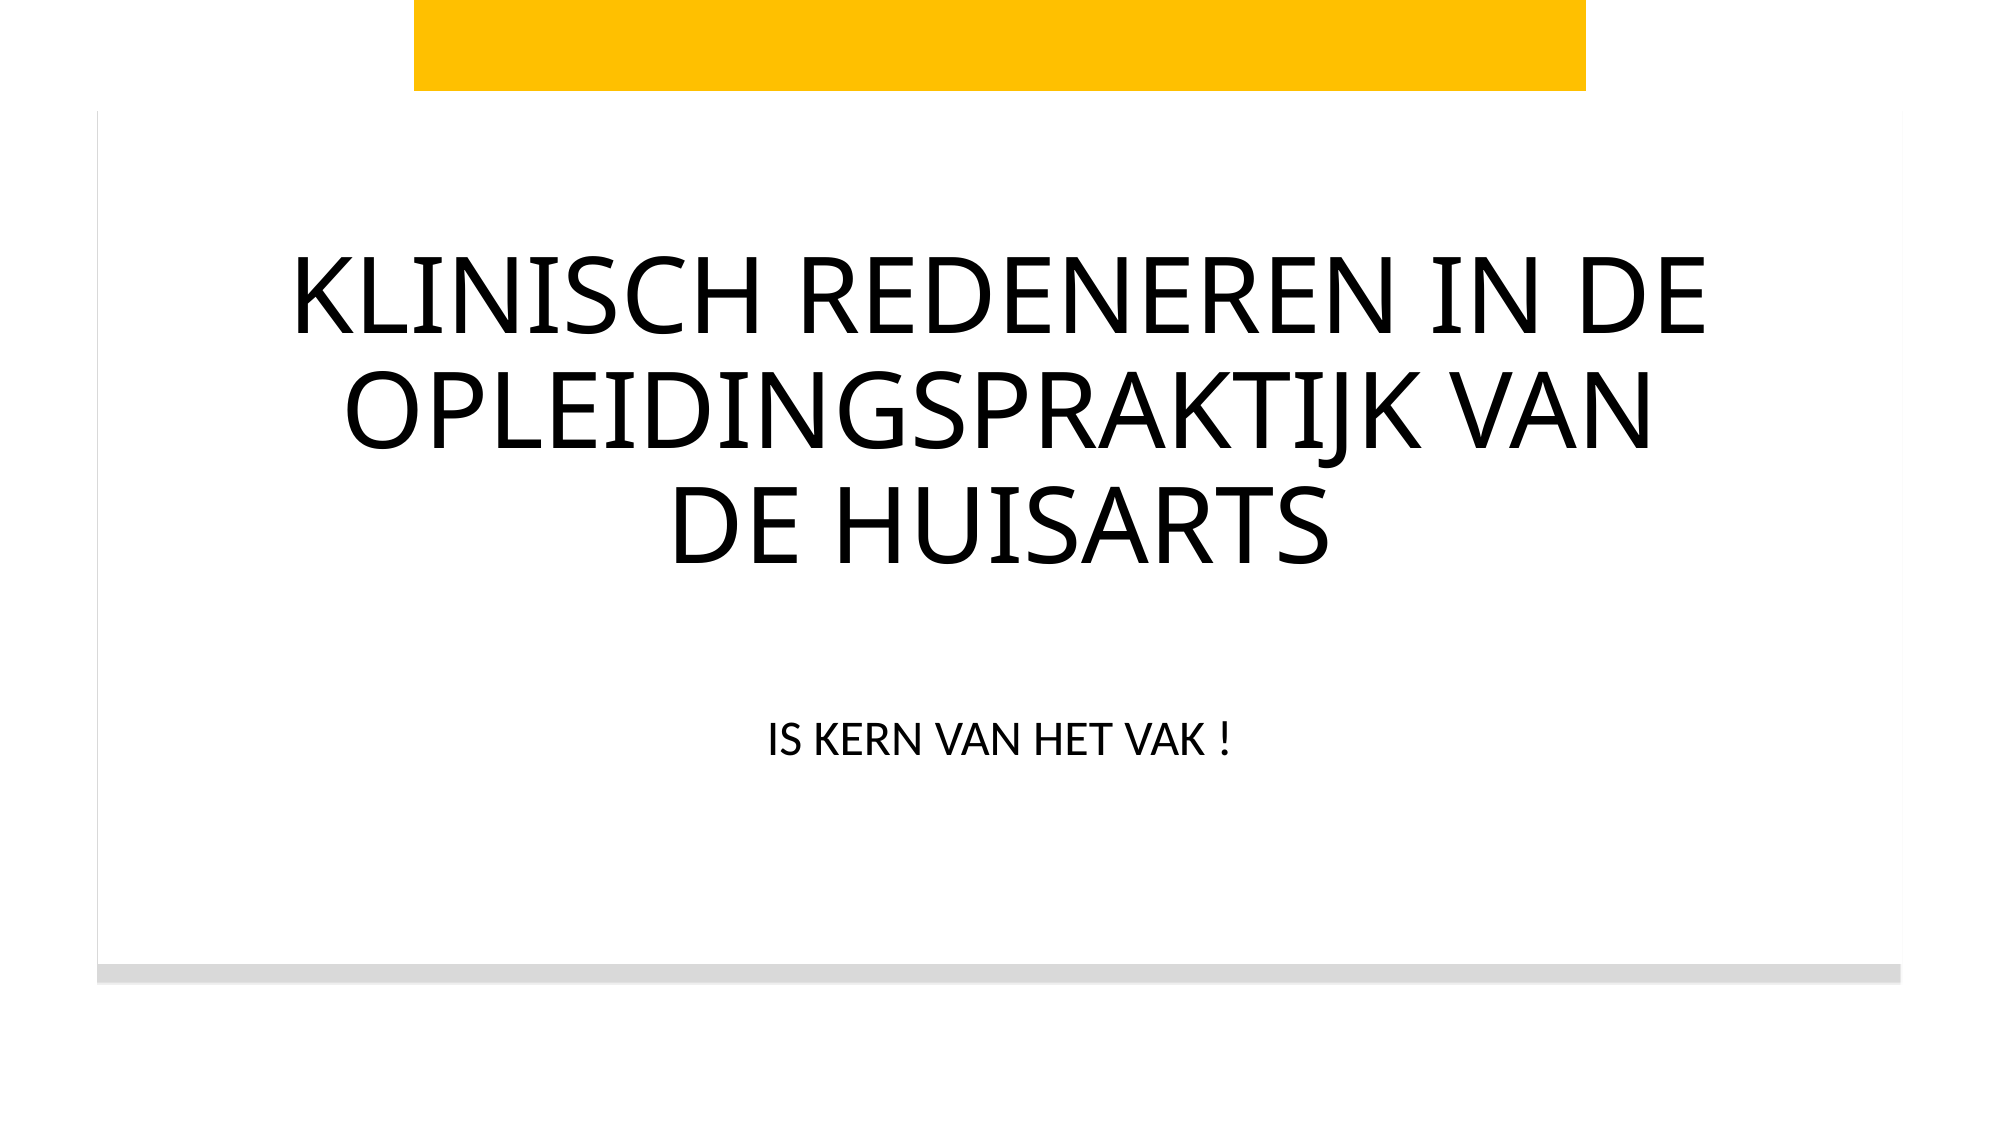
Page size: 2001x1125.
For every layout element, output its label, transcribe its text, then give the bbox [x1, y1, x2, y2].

title KLINISCH REDENEREN IN DE OPLEIDINGSPRAKTIJK VAN DE HUISARTS [249, 202, 1750, 594]
text_box [0, 0, 2000, 1125]
subtitle IS KERN VAN HET VAK ! [249, 623, 1750, 881]
